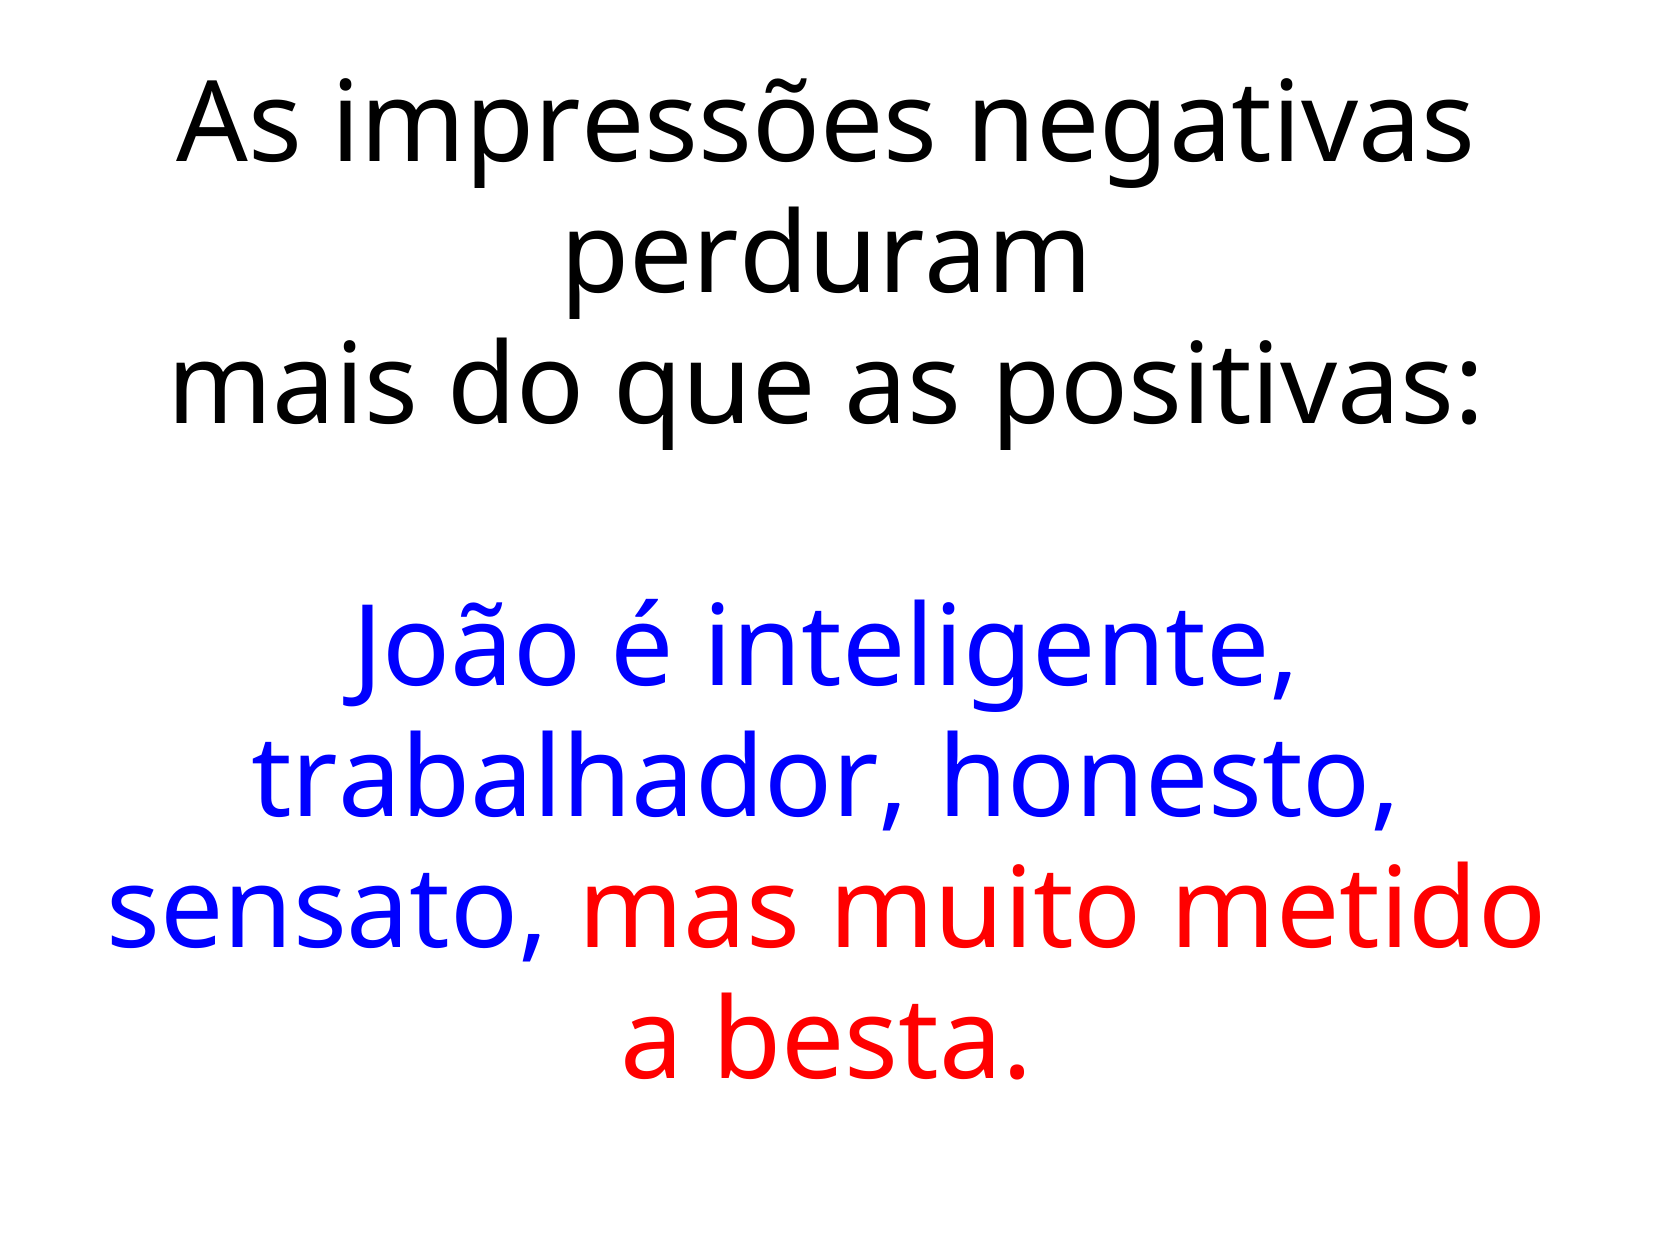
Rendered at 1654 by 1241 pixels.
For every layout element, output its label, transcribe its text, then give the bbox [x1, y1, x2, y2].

text_box As impressões negativas perduram mais do que as positivas: João é inteligente, trabalhador, honesto, sensato, mas muito metido a besta. [82, 55, 1571, 1103]
